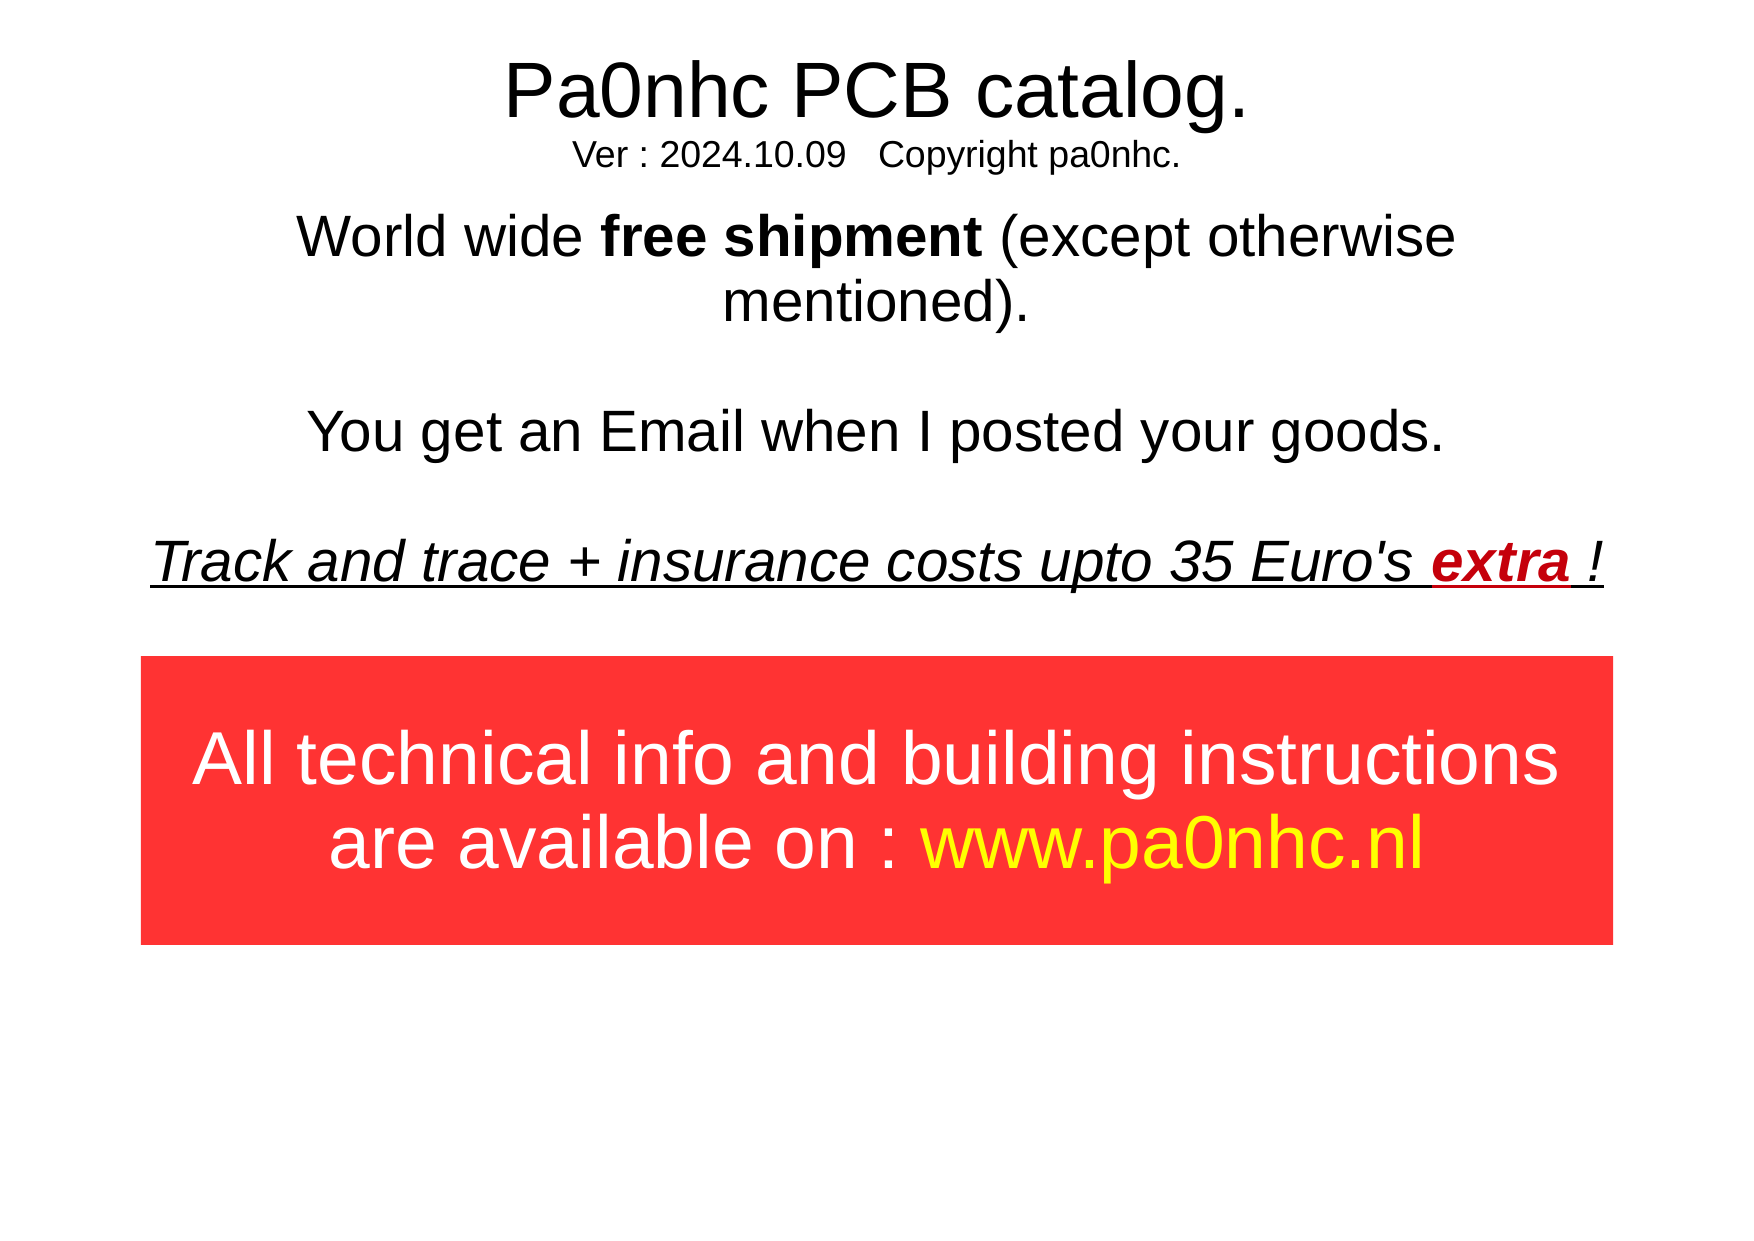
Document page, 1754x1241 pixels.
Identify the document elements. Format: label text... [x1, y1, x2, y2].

subtitle All technical info and building instructions are available on : www.pa0nhc.nl [140, 656, 1614, 945]
title Pa0nhc PCB catalog. Ver : 2024.10.09 Copyright pa0nhc. World wide free shipment (except otherwise mentioned). You get an Email when I posted your goods. Track and trace + insurance costs upto 35 Euro's extra ! [140, 45, 1614, 595]
